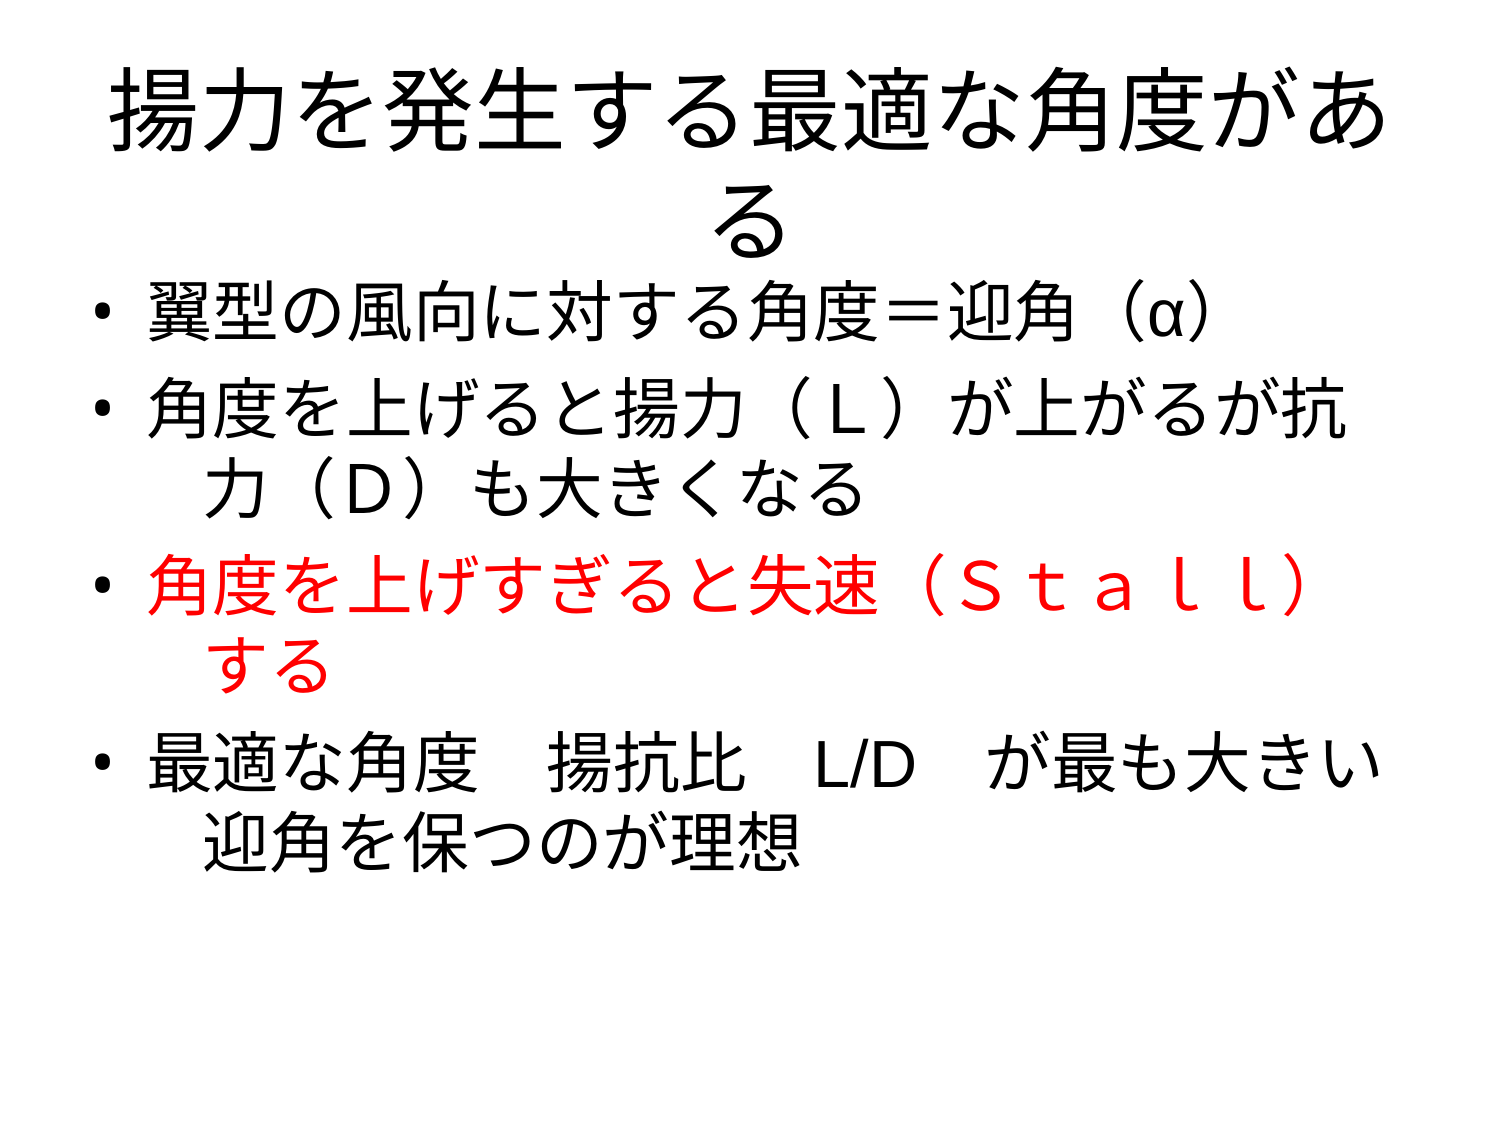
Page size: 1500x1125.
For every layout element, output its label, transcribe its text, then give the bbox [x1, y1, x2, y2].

list 翼型の風向に対する角度＝迎角（α） 角度を上げると揚力（Ｌ）が上がるが抗力（Ｄ）も大きくなる 角度を上げすぎると失速（Ｓｔａｌｌ）する 最適な角度 揚抗比 L/D が最も大きい迎角を保つのが理想 [75, 262, 1426, 1005]
title 揚力を発生する最適な角度がある [75, 45, 1426, 233]
